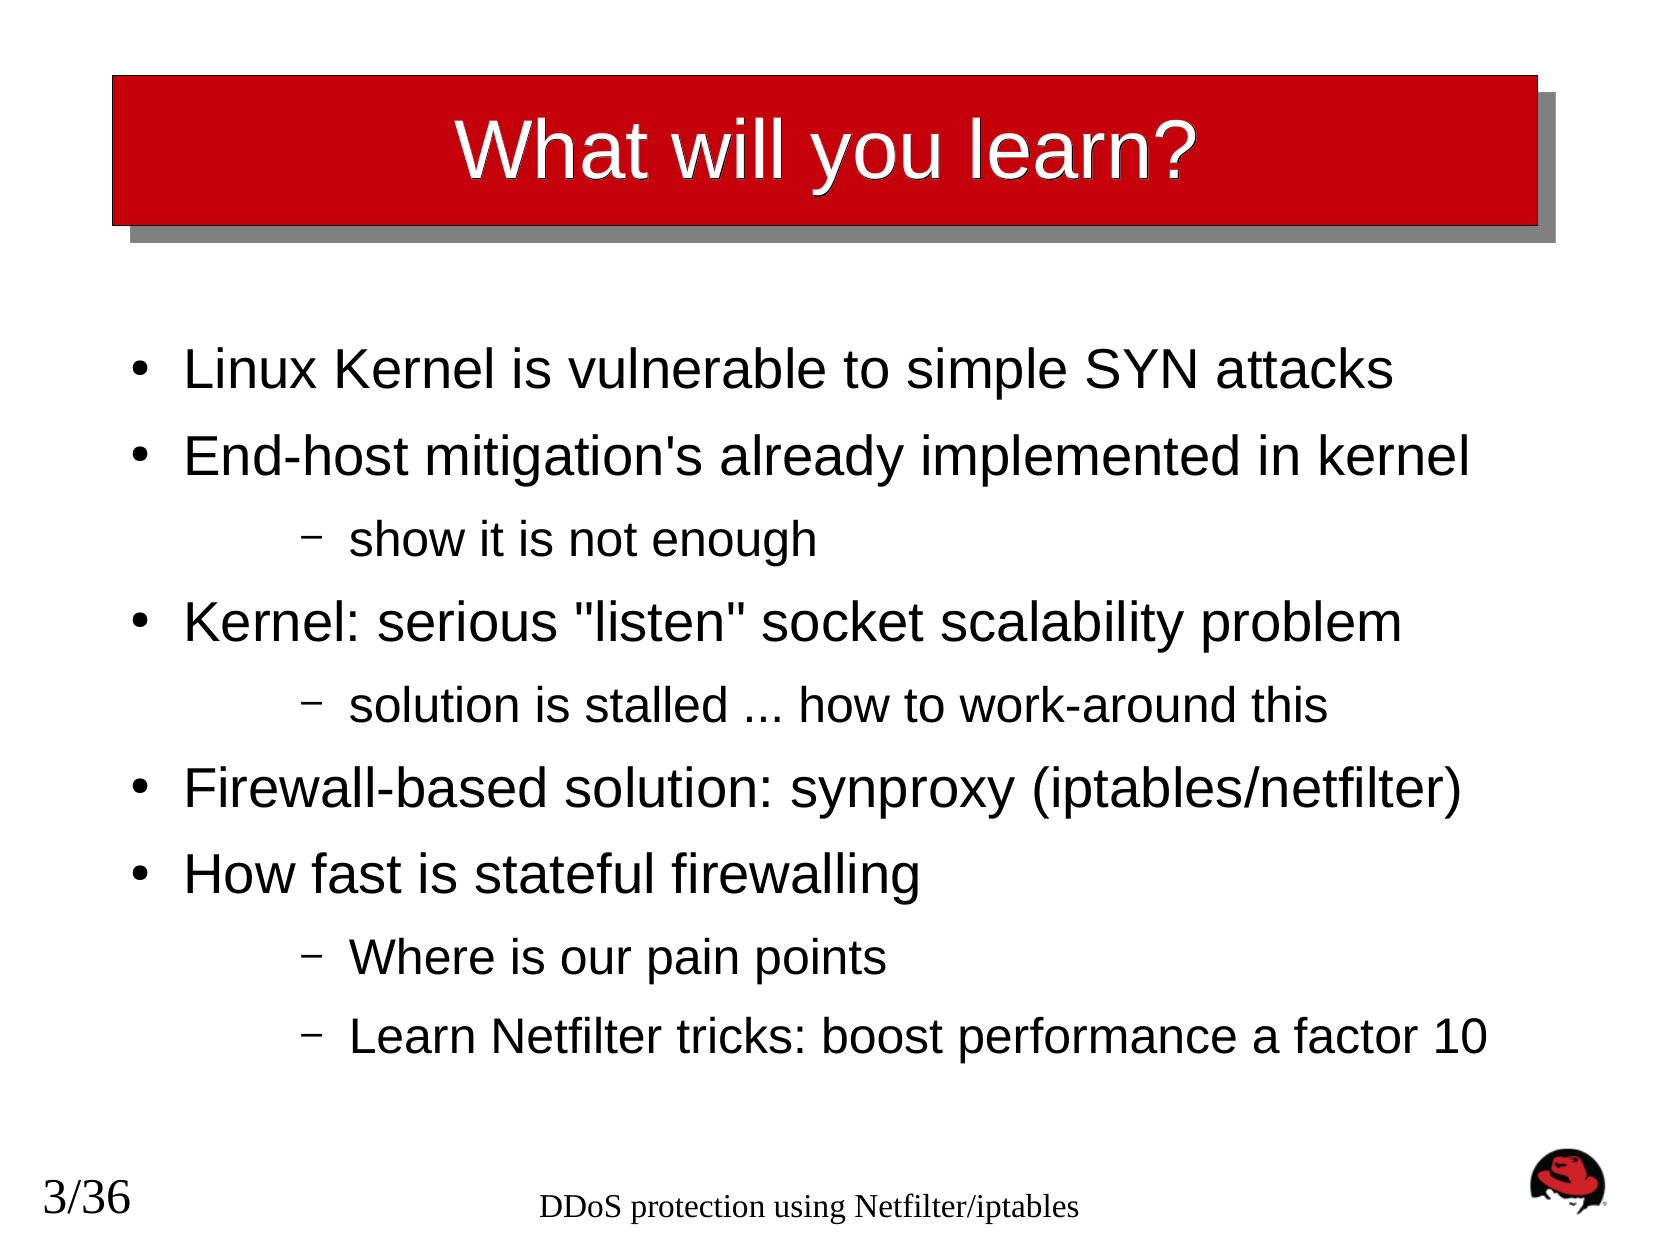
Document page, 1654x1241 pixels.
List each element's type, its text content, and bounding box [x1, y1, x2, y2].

list Linux Kernel is vulnerable to simple SYN attacks End-host mitigation's already implemented in kernel show it is not enough Kernel: serious "listen" socket scalability problem solution is stalled ... how to work-around this Firewall-based solution: synproxy (iptables/netfilter) How fast is stateful firewalling Where is our pain points Learn Netfilter tricks: boost performance a factor 10 [112, 337, 1538, 1126]
title What will you learn? [116, 75, 1538, 226]
picture [1529, 1146, 1613, 1224]
